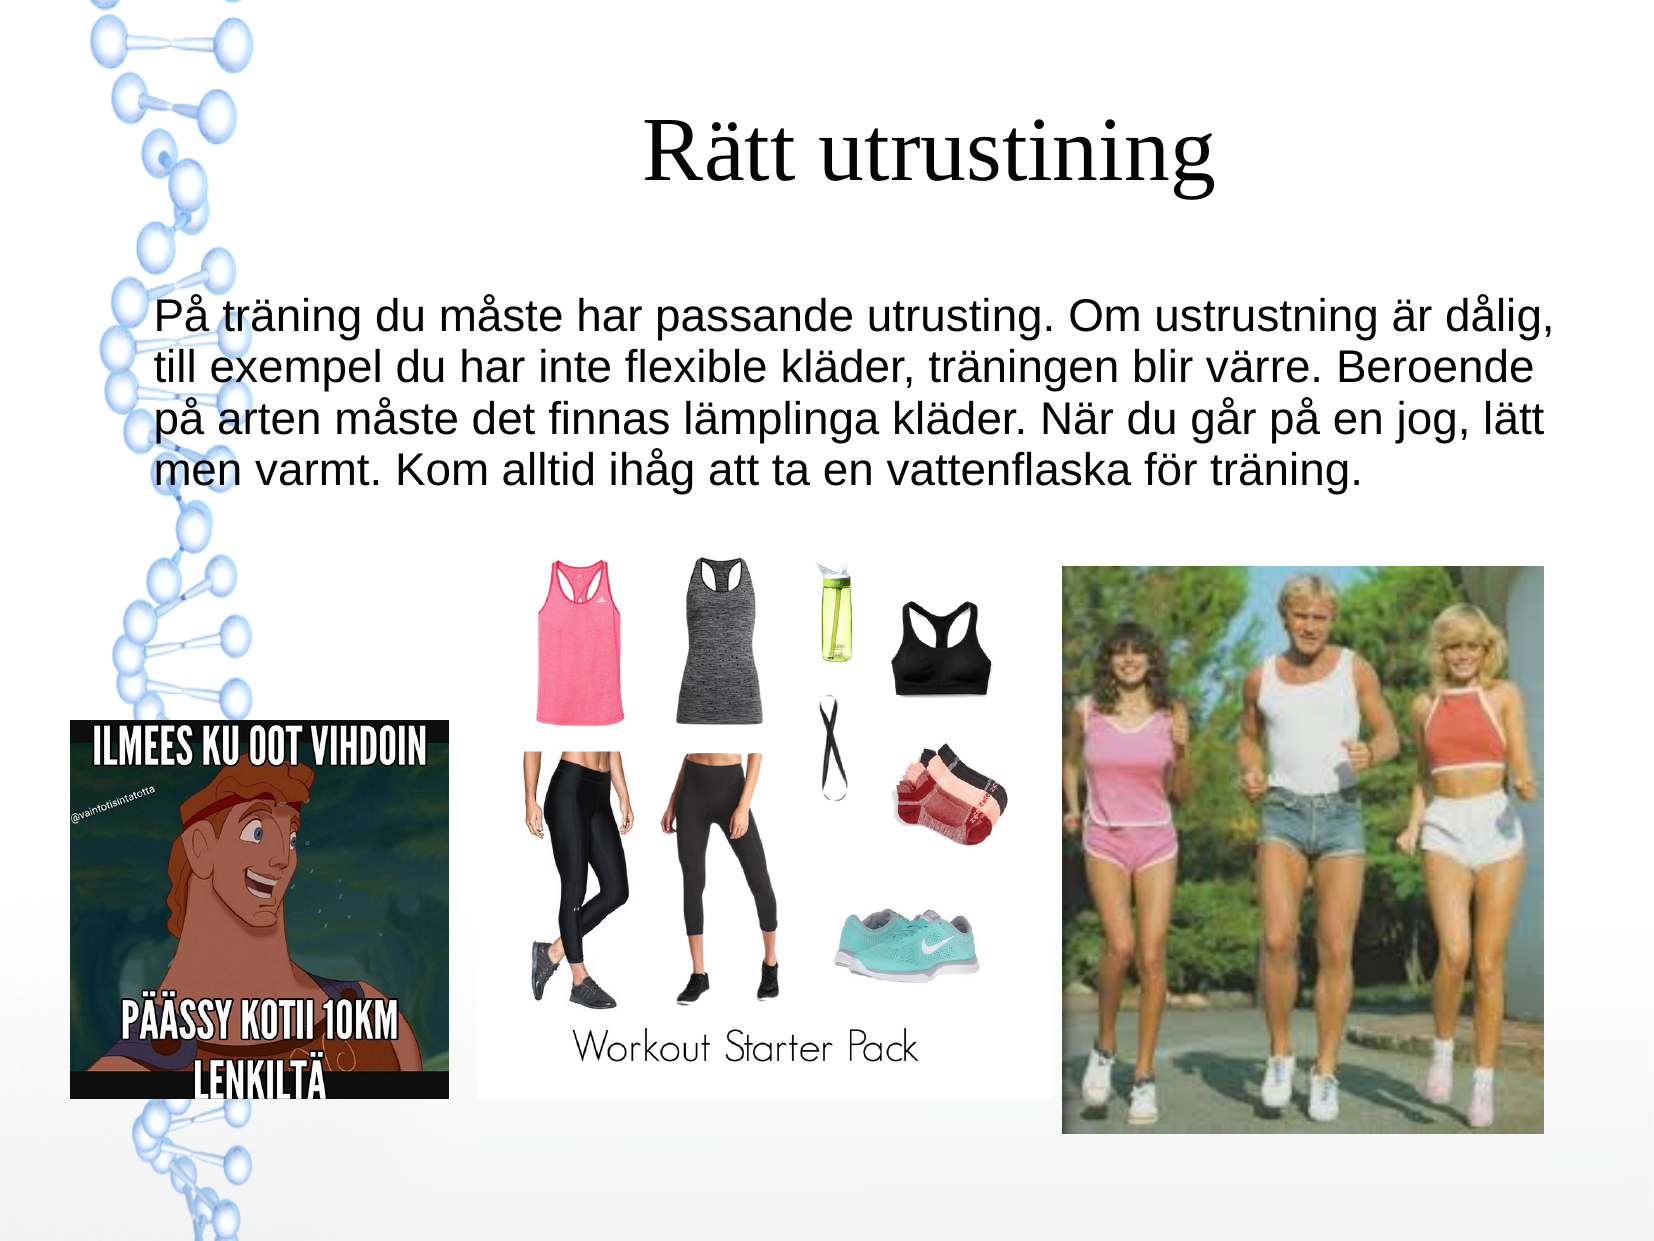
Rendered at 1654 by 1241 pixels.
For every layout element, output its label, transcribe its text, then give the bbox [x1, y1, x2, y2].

title Rätt utrustining [265, 47, 1595, 252]
picture [0, 0, 1654, 1241]
list På träning du måste har passande utrusting. Om ustrustning är dålig, till exempel du har inte flexible kläder, träningen blir värre. Beroende på arten måste det finnas lämplinga kläder. När du går på en jog, lätt men varmt. Kom alltid ihåg att ta en vattenflaska för träning. [82, 290, 1571, 520]
